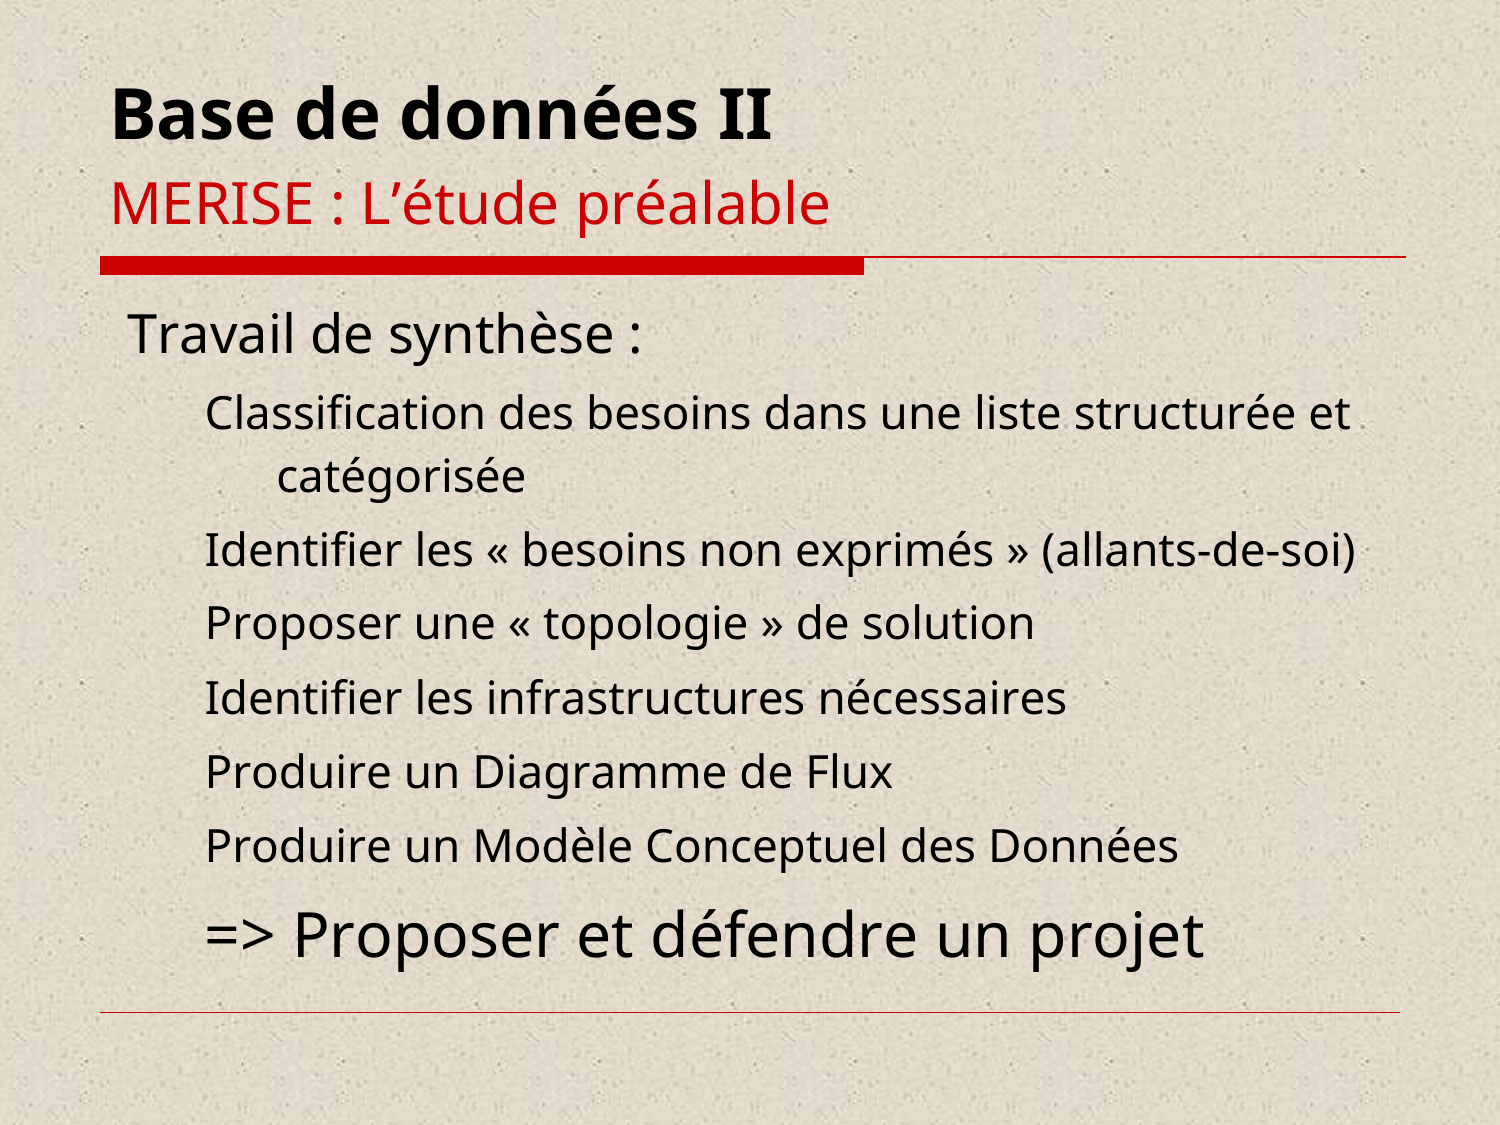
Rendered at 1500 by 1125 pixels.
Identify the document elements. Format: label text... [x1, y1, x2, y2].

picture [0, 0, 1500, 1125]
list Travail de synthèse : Classification des besoins dans une liste structurée et catégorisée Identifier les « besoins non exprimés » (allants-de-soi) Proposer une « topologie » de solution Identifier les infrastructures nécessaires Produire un Diagramme de Flux Produire un Modèle Conceptuel des Données => Proposer et défendre un projet [112, 287, 1388, 967]
title Base de données II MERISE : L’étude préalable [94, 49, 1407, 250]
